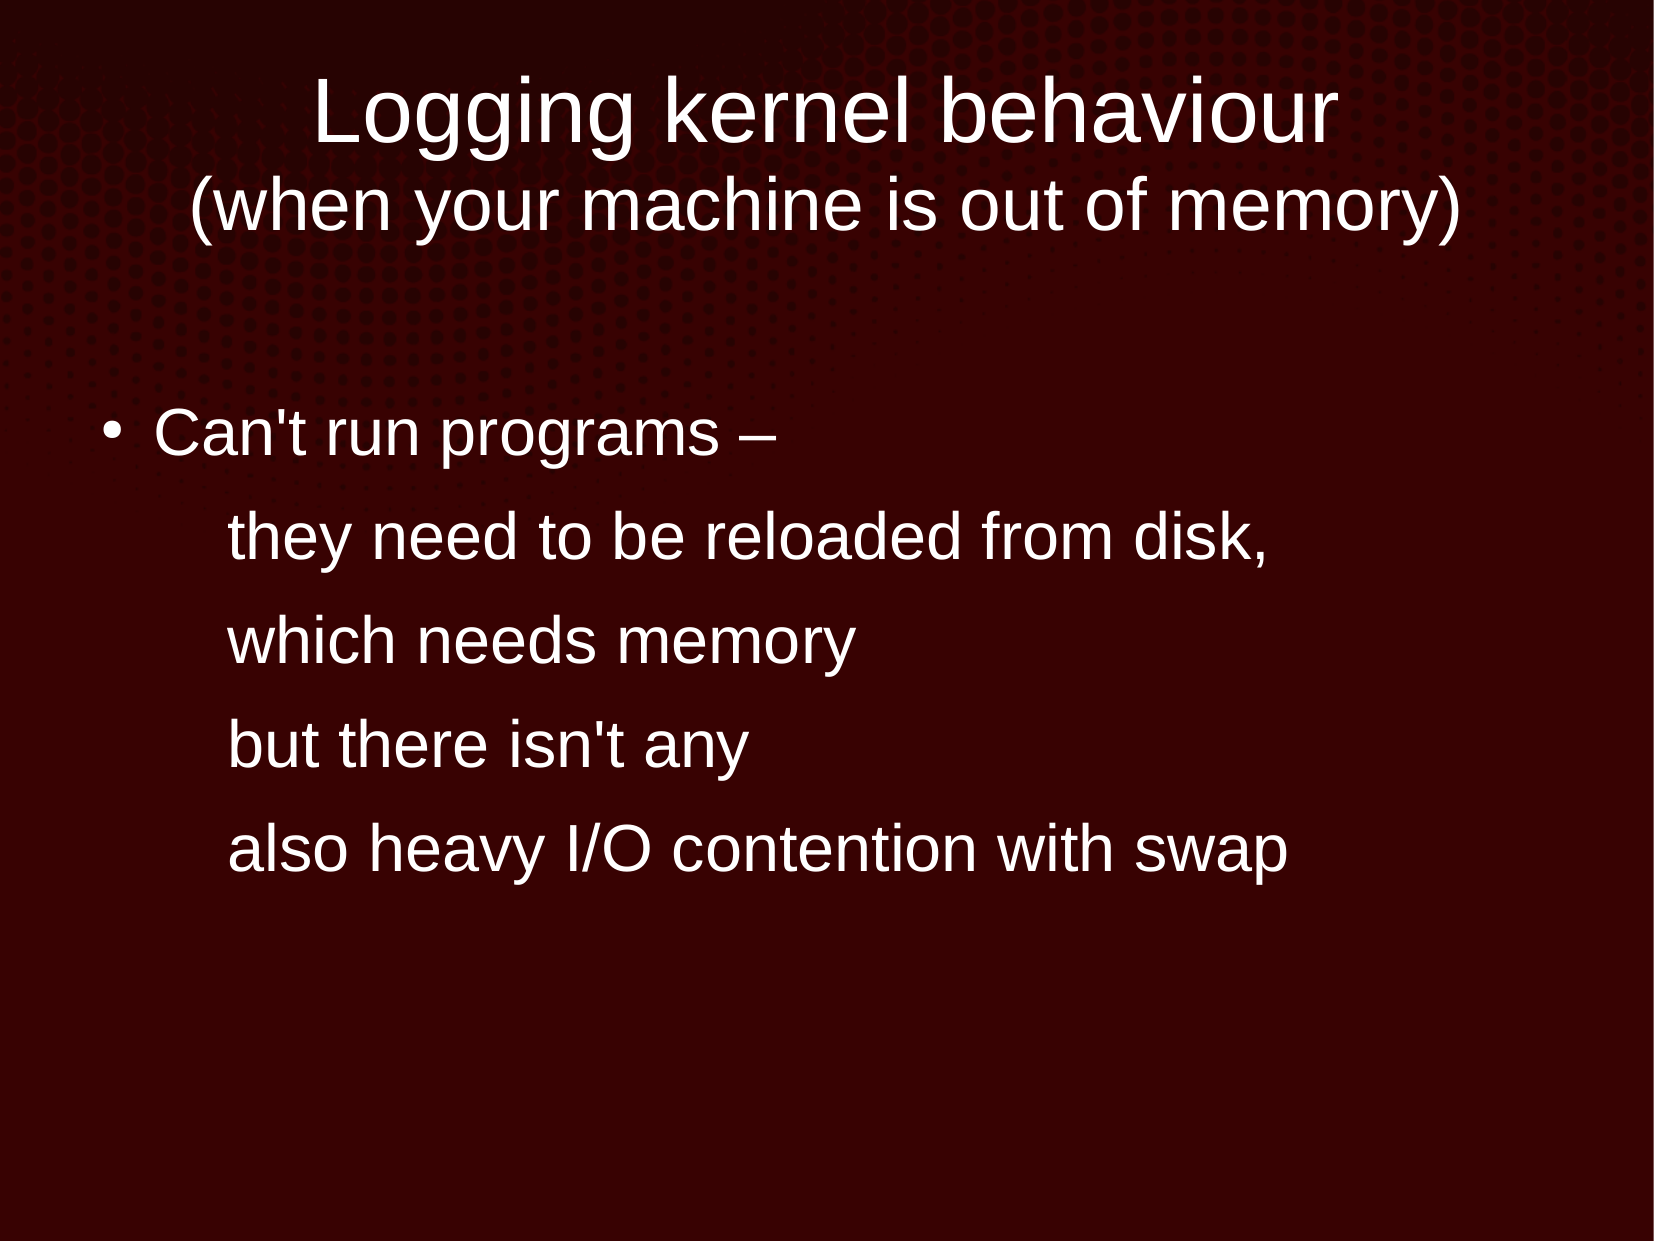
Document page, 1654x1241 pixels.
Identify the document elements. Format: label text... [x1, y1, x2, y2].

title Logging kernel behaviour (when your machine is out of memory) [82, 49, 1571, 257]
list Can't run programs – they need to be reloaded from disk, which needs memory but there isn't any also heavy I/O contention with swap [82, 290, 1571, 1109]
picture [0, 0, 1654, 1241]
